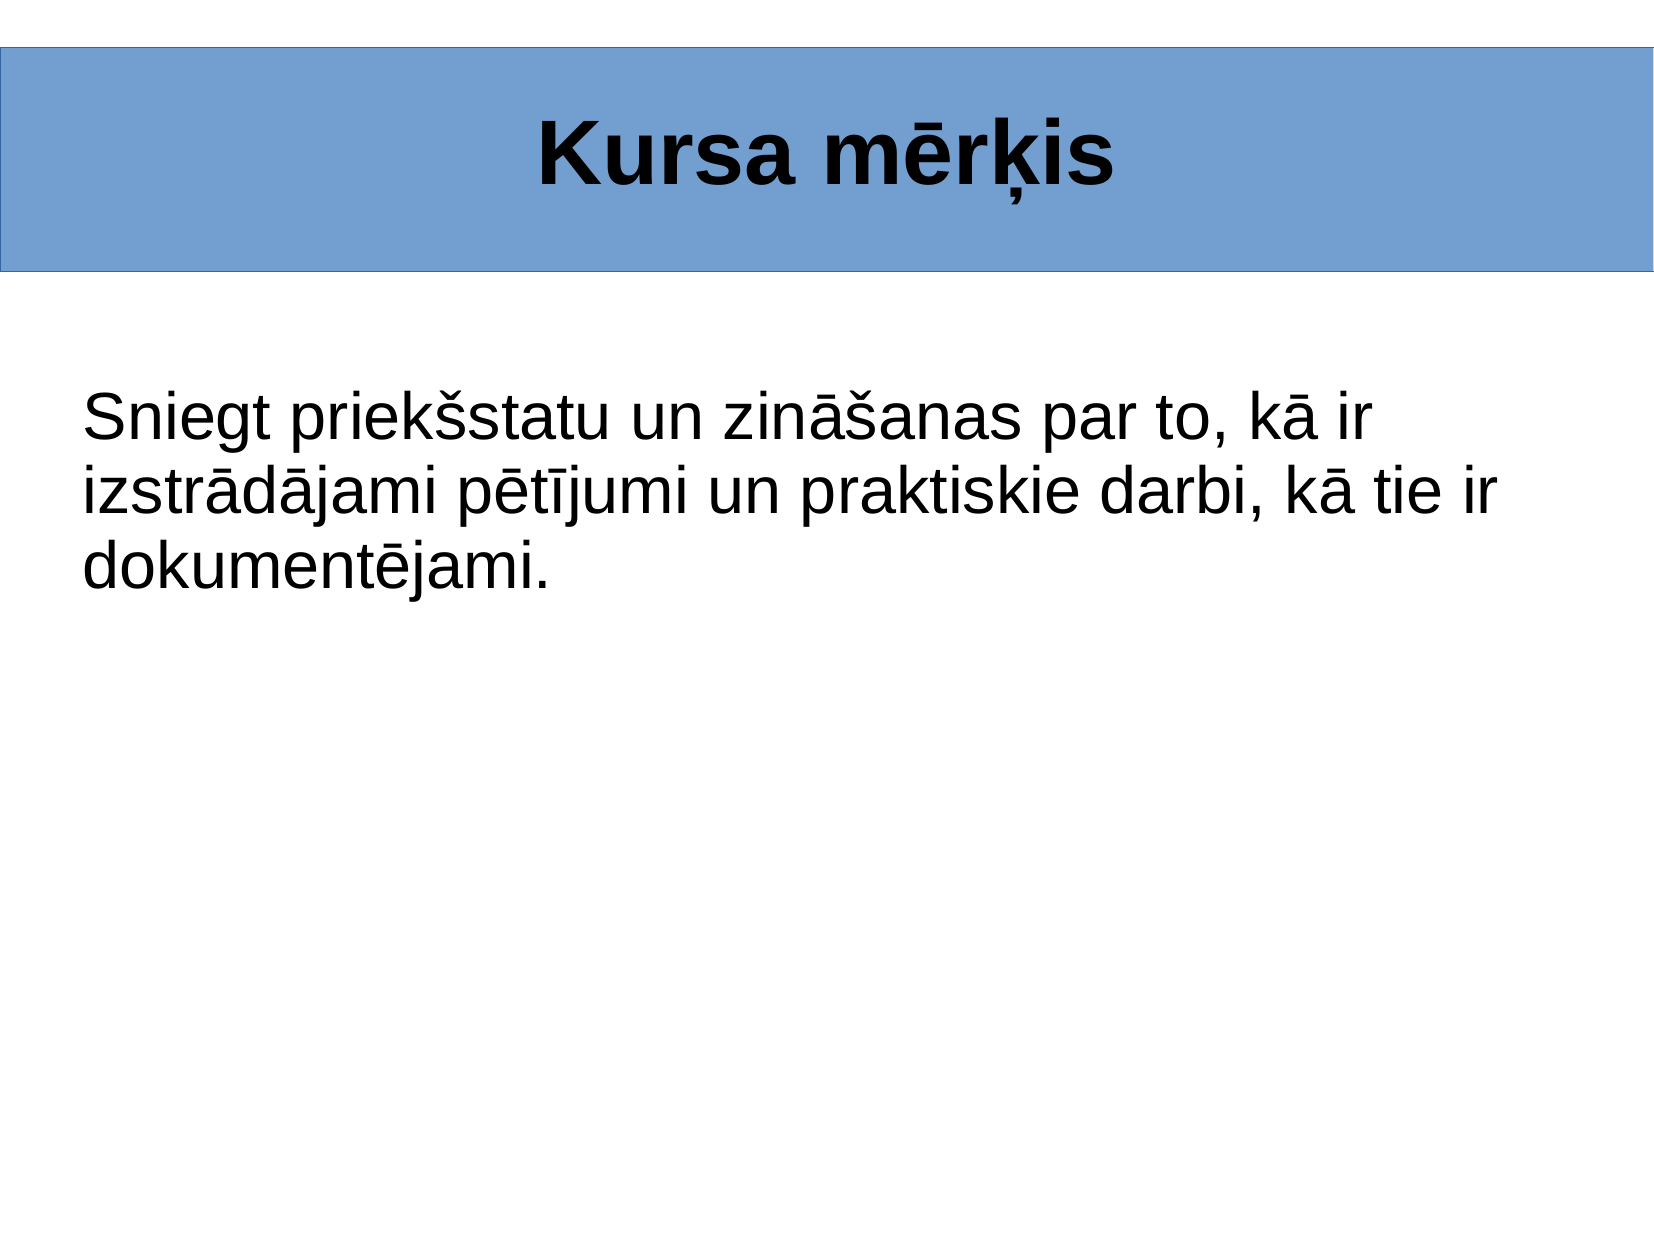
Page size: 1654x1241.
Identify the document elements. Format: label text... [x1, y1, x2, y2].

title Kursa mērķis [82, 49, 1571, 257]
text_box [0, 47, 1654, 272]
list Sniegt priekšstatu un zināšanas par to, kā ir izstrādājami pētījumi un praktiskie darbi, kā tie ir dokumentējami. [82, 378, 1619, 1099]
